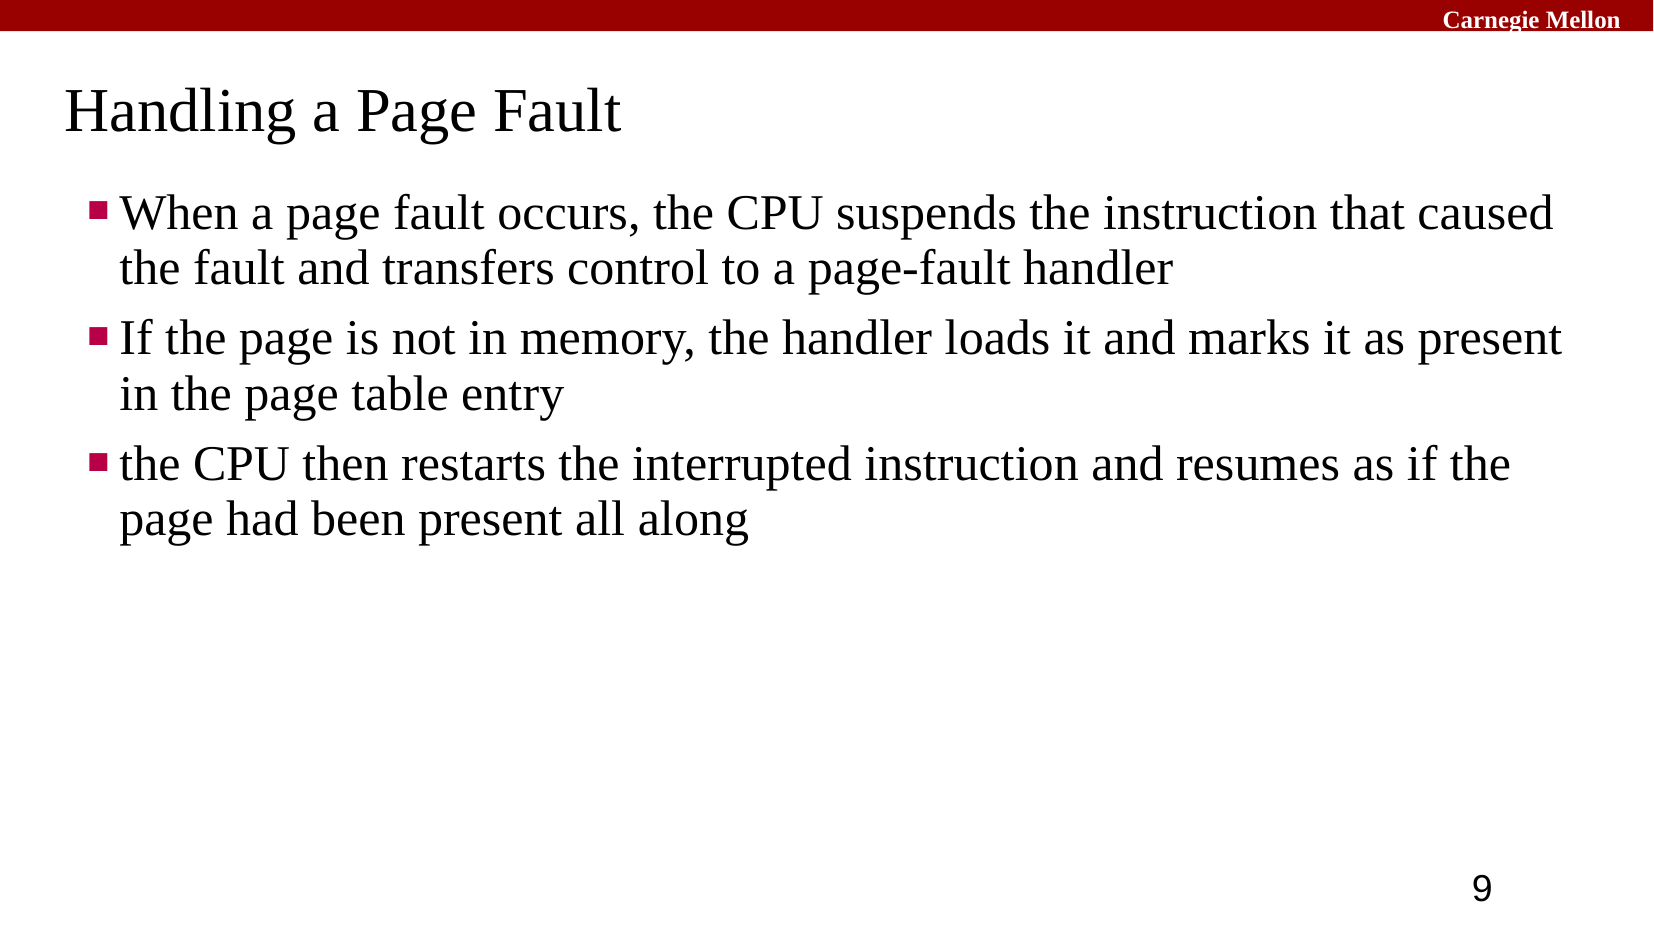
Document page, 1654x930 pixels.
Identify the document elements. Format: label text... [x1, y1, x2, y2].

title Handling a Page Fault [64, 58, 1576, 163]
list When a page fault occurs, the CPU suspends the instruction that caused the fault and transfers control to a page-fault handler If the page is not in memory, the handler loads it and marks it as present in the page table entry the CPU then restarts the interrupted instruction and resumes as if the page had been present all along [71, 184, 1576, 859]
